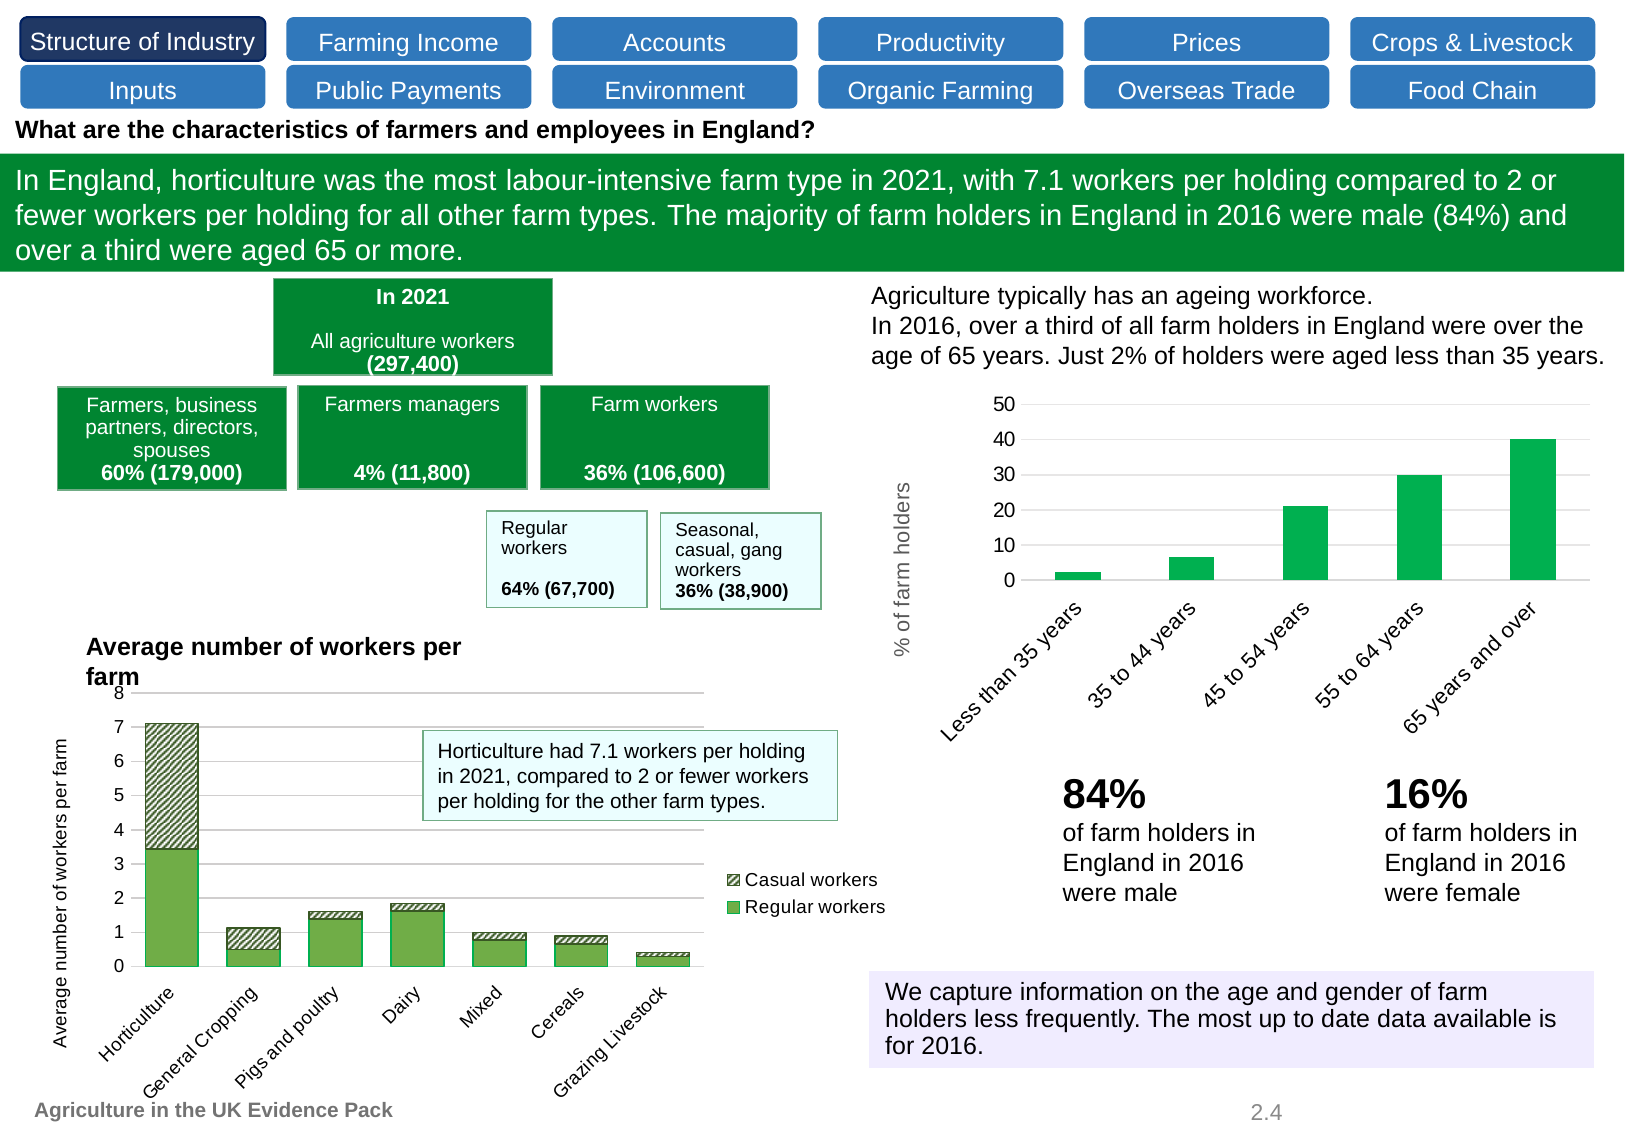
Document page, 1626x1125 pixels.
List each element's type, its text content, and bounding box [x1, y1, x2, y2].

text_box Farming Income [286, 17, 532, 61]
text_box Food Chain [1350, 64, 1596, 109]
text_box Horticulture had 7.1 workers per holding in 2021, compared to 2 or fewer workers per holding for the other farm types. [423, 730, 837, 820]
text_box 2.4 [1235, 1081, 1602, 1125]
text_box 84% of farm holders in England in 2016 were male [1048, 759, 1279, 914]
text_box Organic Farming [818, 64, 1064, 109]
text_box Agriculture in the UK Evidence Pack [34, 1097, 393, 1122]
text_box What are the characteristics of farmers and employees in England? [0, 106, 1477, 153]
text_box Environment [552, 64, 798, 109]
text_box Farmers managers 4% (11,800) [298, 386, 527, 489]
text_box Productivity [818, 17, 1064, 61]
text_box Overseas Trade [1084, 64, 1330, 109]
text_box Prices [1084, 17, 1330, 61]
chart [16, 385, 1606, 1114]
text_box Public Payments [286, 64, 532, 109]
text_box Farm workers 36% (106,600) [540, 386, 769, 489]
text_box Crops & Livestock [1350, 17, 1596, 61]
text_box Farmers, business partners, directors, spouses 60% (179,000) [58, 387, 286, 490]
text_box Agriculture typically has an ageing workforce. In 2016, over a third of all farm holders in England were over the age of 65 years. Just 2% of holders were aged less than 35 years. [856, 272, 1624, 415]
text_box Inputs [20, 64, 266, 109]
text_box Structure of Industry [20, 17, 266, 61]
text_box Average number of workers per farm [70, 622, 503, 673]
text_box In 2021 All agriculture workers (297,400) [273, 278, 552, 375]
text_box Accounts [552, 17, 798, 61]
text_box In England, horticulture was the most labour-intensive farm type in 2021, with 7.1 workers per holding compared to 2 or fewer workers per holding for all other farm types. The majority of farm holders in England in 2016 were male (84%) and over a third were aged 65 or more. [0, 153, 1625, 272]
text_box We capture information on the age and gender of farm holders less frequently. The most up to date data available is for 2016. [870, 971, 1593, 1067]
text_box Regular workers 64% (67,700) [486, 511, 647, 608]
text_box 16% of farm holders in England in 2016 were female [1370, 759, 1601, 914]
text_box Seasonal, casual, gang workers 36% (38,900) [660, 513, 821, 609]
